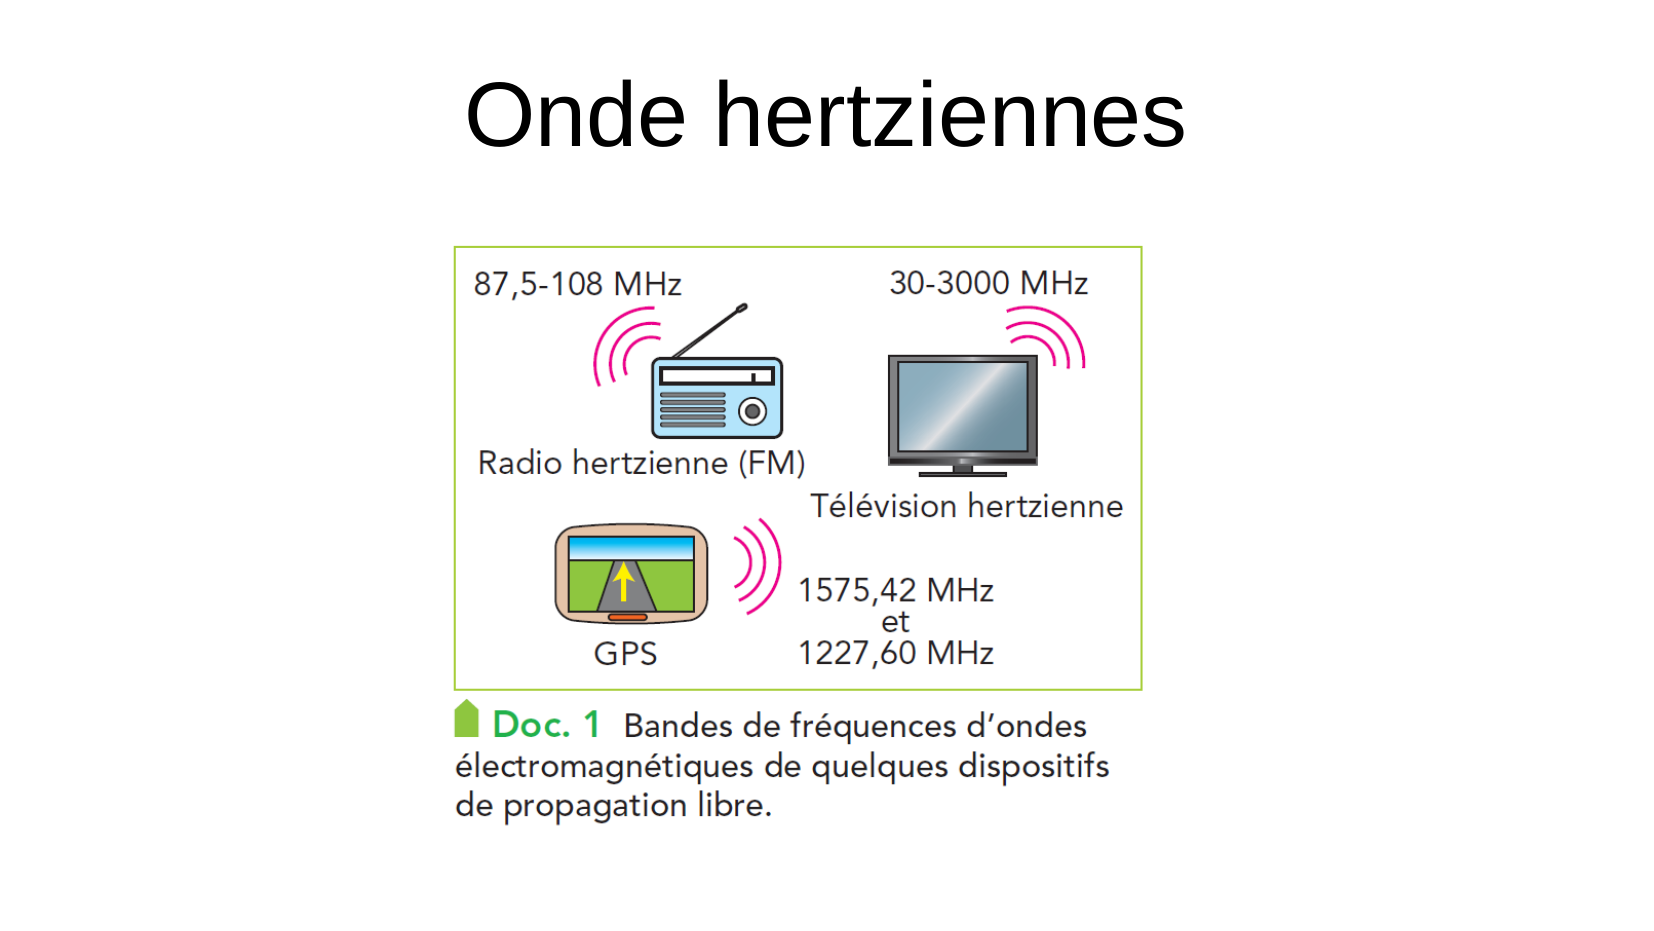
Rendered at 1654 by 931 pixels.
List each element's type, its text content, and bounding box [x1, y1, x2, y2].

title Onde hertziennes [82, 37, 1571, 193]
picture [425, 212, 1198, 848]
